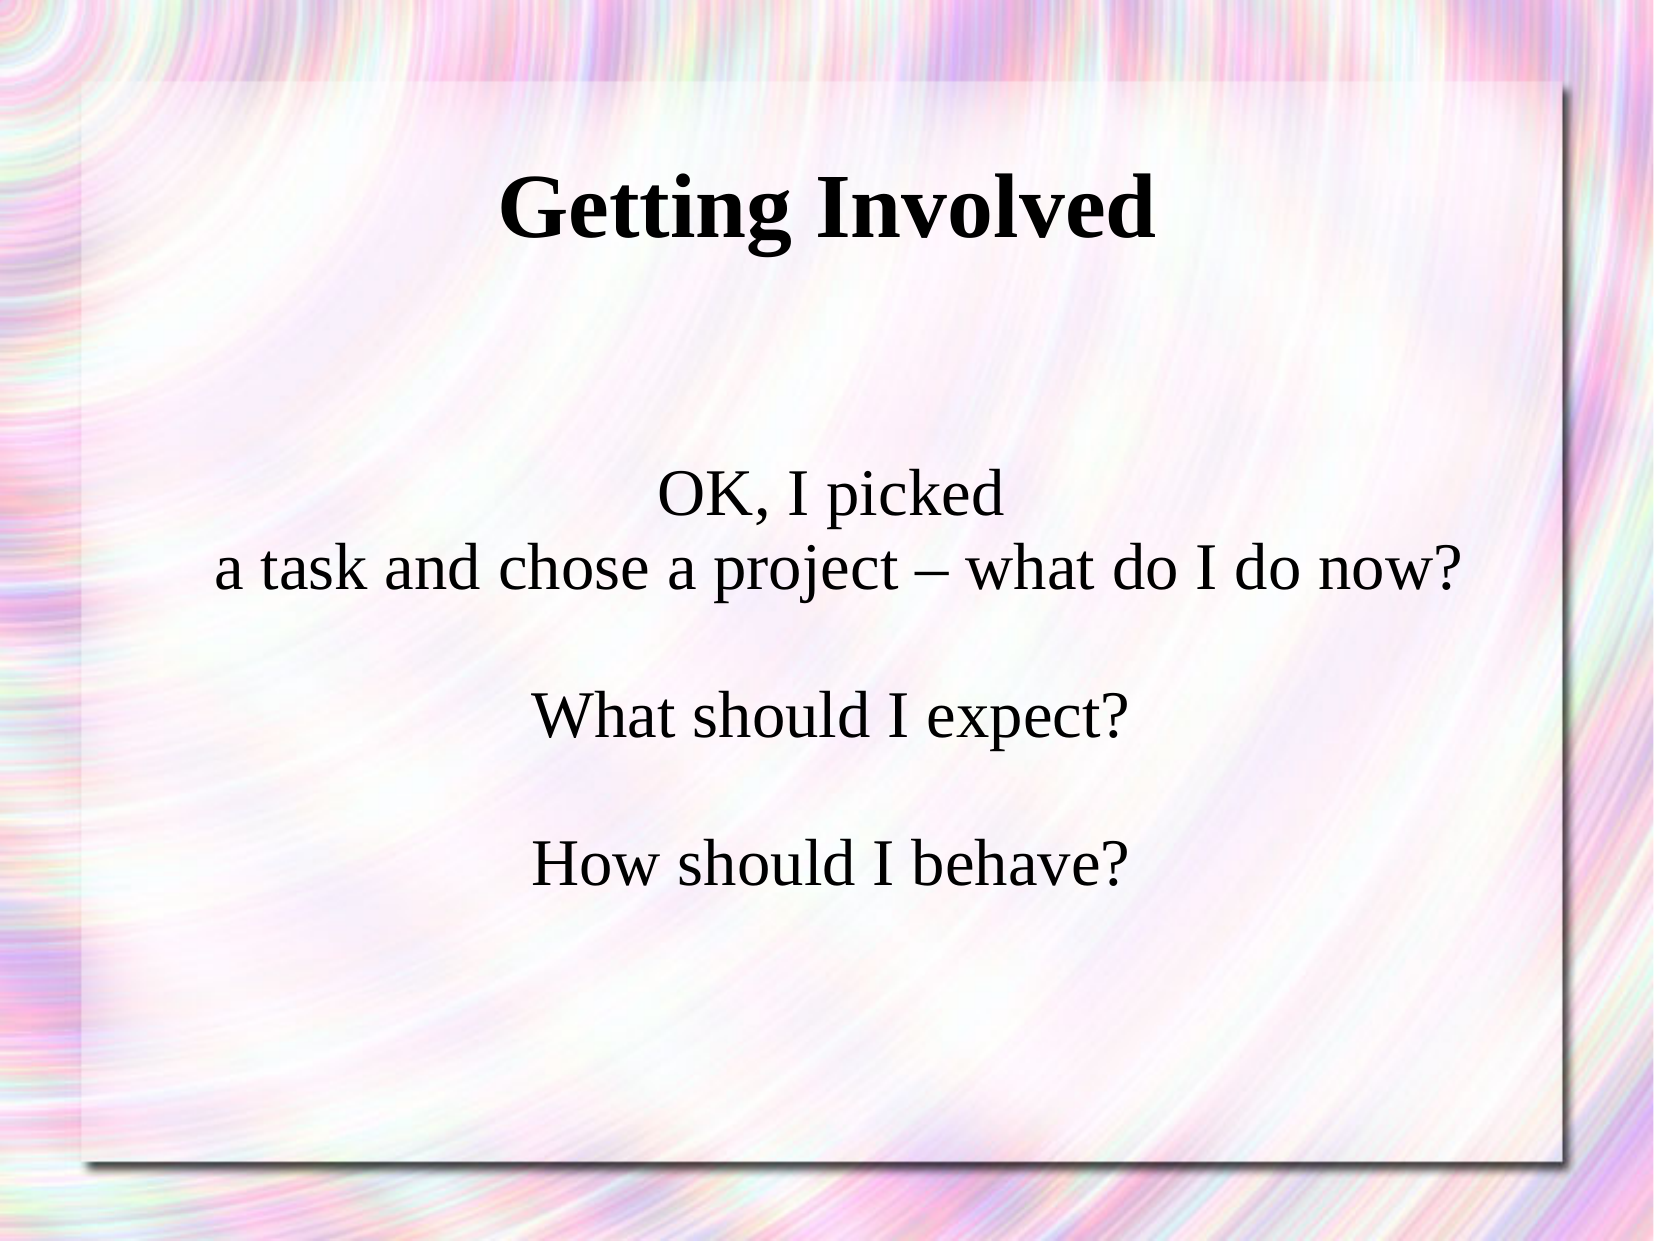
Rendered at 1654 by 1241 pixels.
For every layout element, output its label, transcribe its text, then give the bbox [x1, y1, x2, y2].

title Getting Involved [121, 102, 1534, 311]
picture [0, 0, 1654, 1241]
subtitle OK, I picked a task and chose a project – what do I do now? What should I expect? How should I behave? [125, 268, 1538, 1088]
